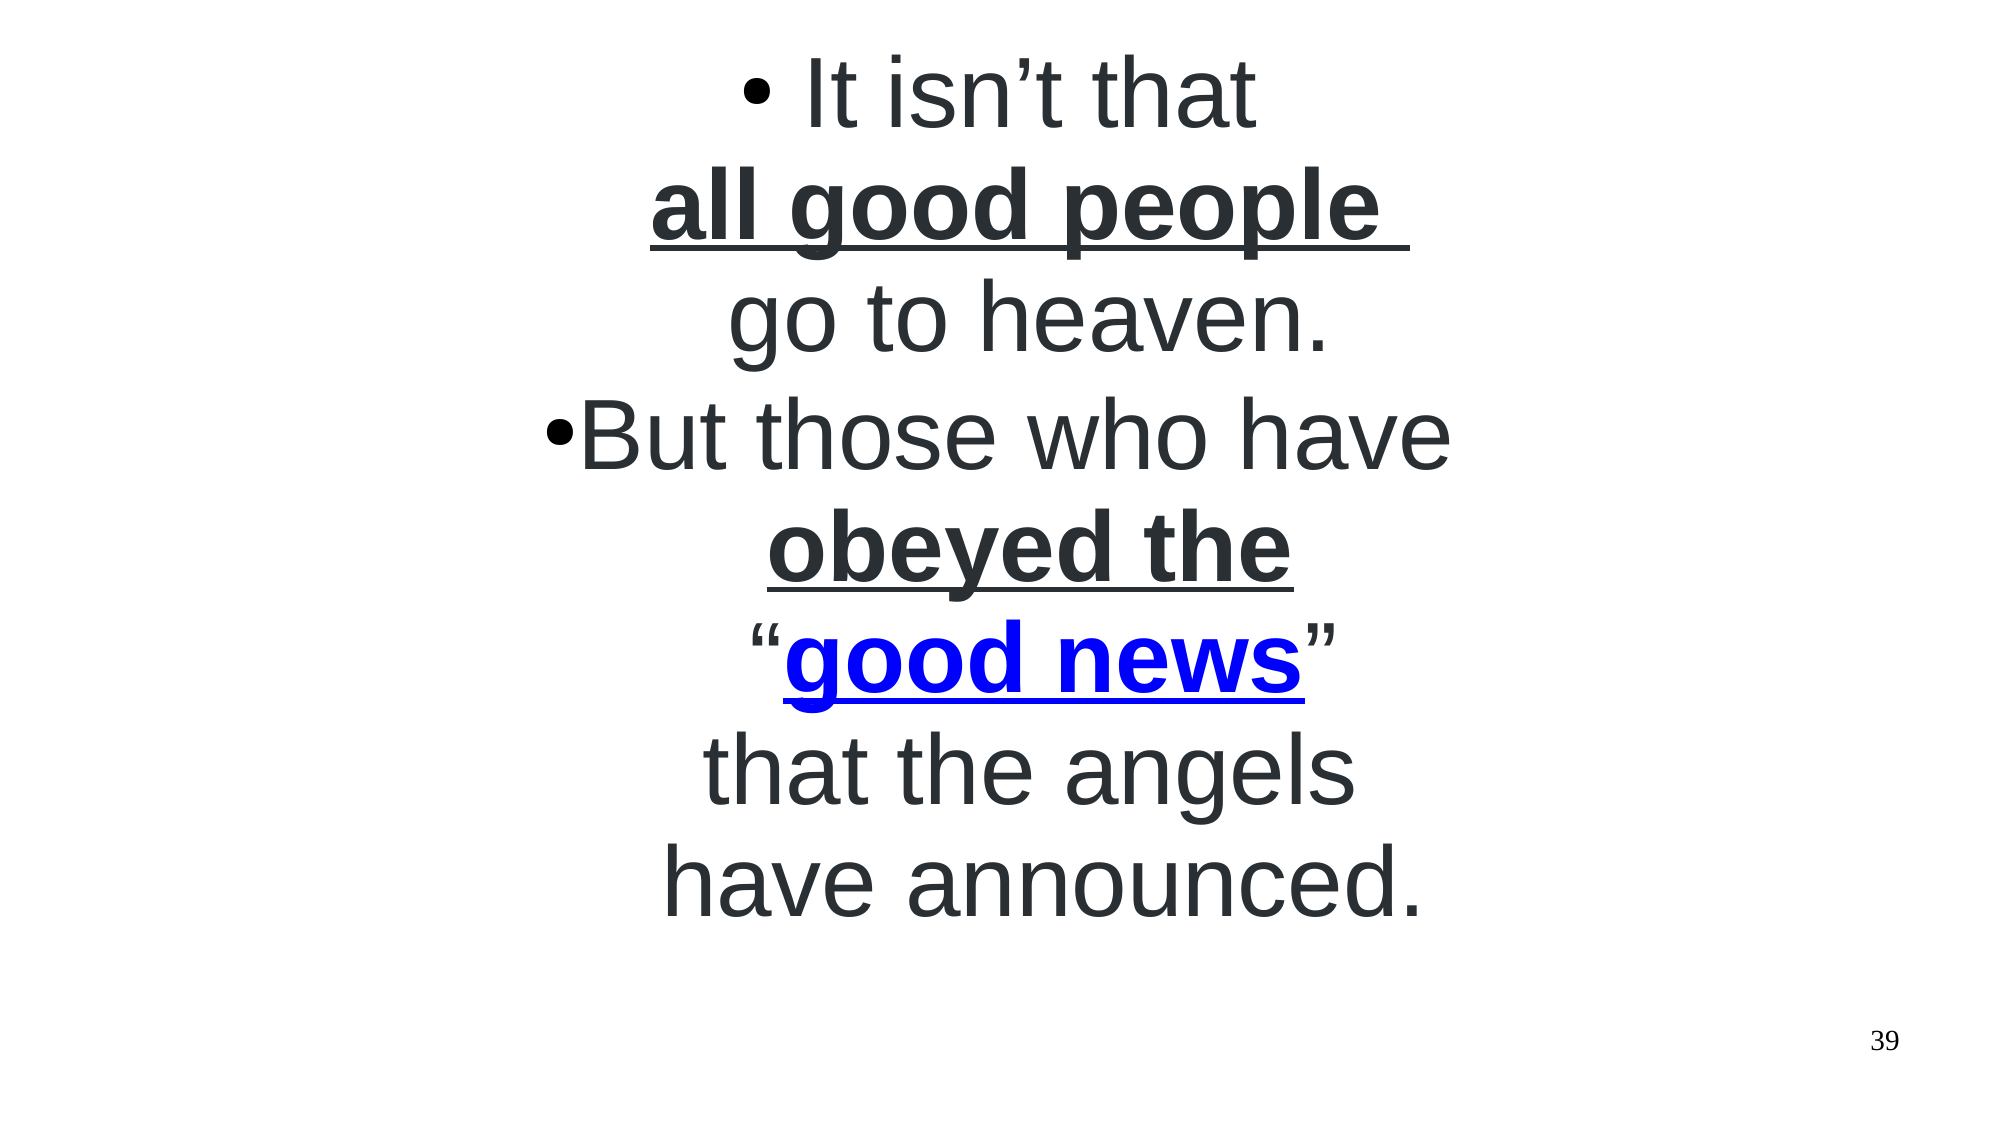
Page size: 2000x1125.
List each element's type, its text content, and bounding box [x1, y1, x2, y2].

list It isn’t that all good people go to heaven. But those who have obeyed the “good news” that the angels have announced. [37, 37, 1988, 1088]
